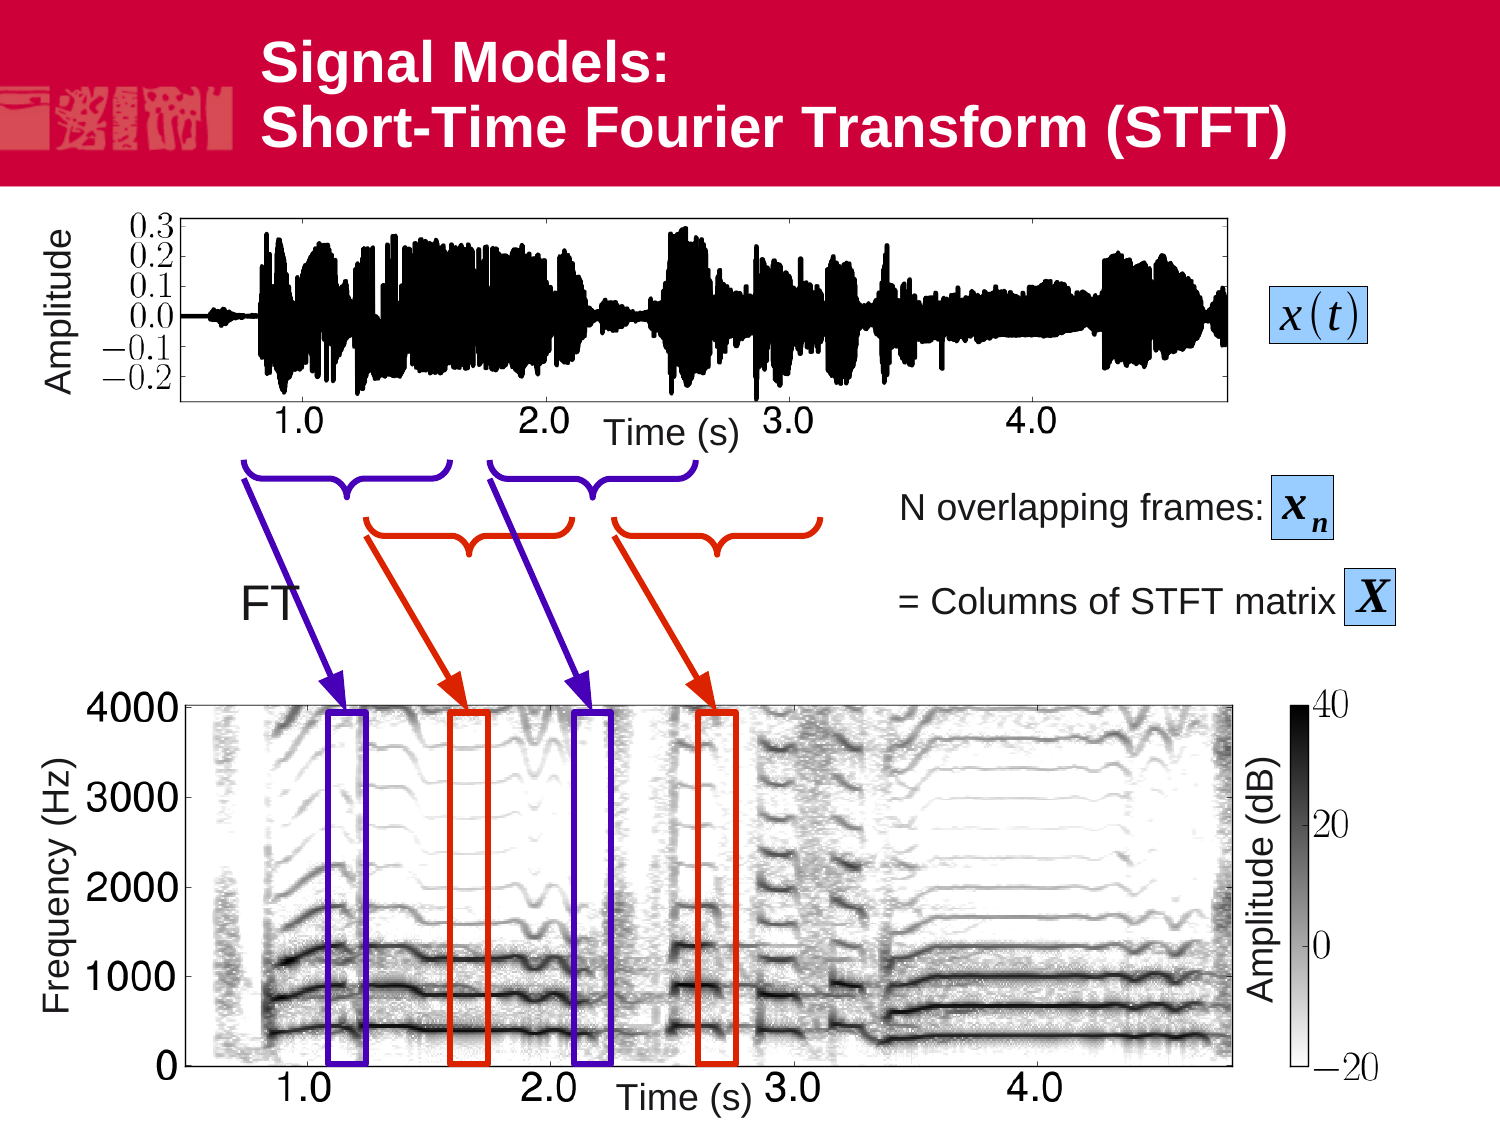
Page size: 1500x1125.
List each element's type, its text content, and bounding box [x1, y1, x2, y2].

text_box N overlapping frames: [884, 475, 1281, 536]
chart [1271, 475, 1334, 540]
text_box Frequency (Hz) [23, 742, 84, 1030]
picture [0, 0, 1500, 1125]
text_box FT [225, 562, 338, 638]
text_box Amplitude [25, 214, 86, 411]
title Signal Models: Short-Time Fourier Transform (STFT) [245, 16, 1459, 173]
text_box = Columns of STFT matrix [872, 569, 1351, 630]
text_box Time (s) [601, 1065, 778, 1125]
text_box Amplitude (dB) [1227, 740, 1288, 1019]
picture [701, 716, 733, 1061]
chart [1344, 568, 1396, 626]
text_box Time (s) [588, 400, 765, 461]
picture [577, 716, 608, 1061]
chart [1269, 286, 1368, 344]
